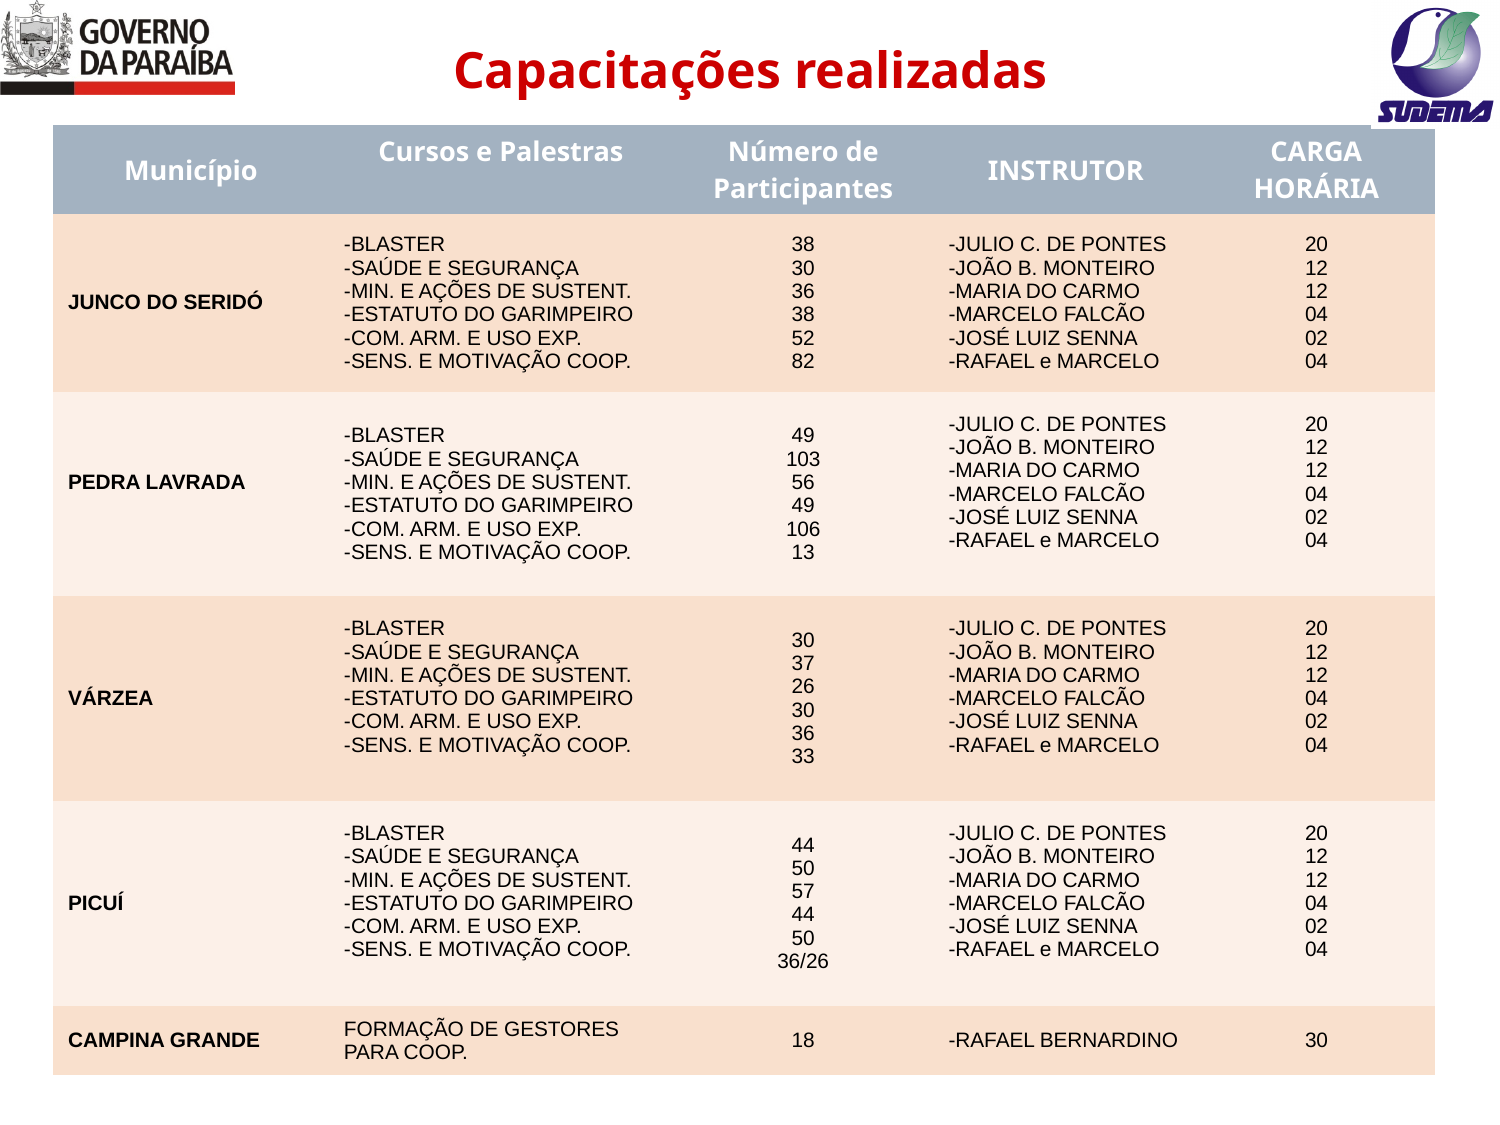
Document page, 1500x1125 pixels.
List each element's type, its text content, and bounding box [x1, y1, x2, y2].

table_header Número de Participantes [673, 125, 934, 214]
table_header Cursos e Palestras [329, 125, 673, 214]
picture [0, 0, 235, 95]
table_cell PEDRA LAVRADA [53, 392, 329, 596]
table_cell -JULIO C. DE PONTES -JOÃO B. MONTEIRO -MARIA DO CARMO -MARCELO FALCÃO -JOSÉ LUIZ SENNA -RAFAEL e MARCELO [934, 596, 1198, 801]
table_cell PICUÍ [53, 801, 329, 1006]
table_cell FORMAÇÃO DE GESTORES PARA COOP. [329, 1006, 673, 1075]
table_cell 44 50 57 44 50 36/26 [673, 801, 934, 1006]
table_cell -BLASTER -SAÚDE E SEGURANÇA -MIN. E AÇÕES DE SUSTENT. -ESTATUTO DO GARIMPEIRO -COM. ARM. E USO EXP. -SENS. E MOTIVAÇÃO COOP. [329, 392, 673, 596]
table_cell -RAFAEL BERNARDINO [934, 1006, 1198, 1075]
picture [1371, 0, 1500, 129]
table_cell 30 [1198, 1006, 1435, 1075]
table_cell 18 [673, 1006, 934, 1075]
table_cell -BLASTER -SAÚDE E SEGURANÇA -MIN. E AÇÕES DE SUSTENT. -ESTATUTO DO GARIMPEIRO -COM. ARM. E USO EXP. -SENS. E MOTIVAÇÃO COOP. [329, 801, 673, 1006]
table_cell 49 103 56 49 106 13 [673, 392, 934, 596]
table_cell -BLASTER -SAÚDE E SEGURANÇA -MIN. E AÇÕES DE SUSTENT. -ESTATUTO DO GARIMPEIRO -COM. ARM. E USO EXP. -SENS. E MOTIVAÇÃO COOP. [329, 214, 673, 392]
table_cell -JULIO C. DE PONTES -JOÃO B. MONTEIRO -MARIA DO CARMO -MARCELO FALCÃO -JOSÉ LUIZ SENNA -RAFAEL e MARCELO [934, 392, 1198, 596]
table_cell 20 12 12 04 02 04 [1198, 596, 1435, 801]
table_cell JUNCO DO SERIDÓ [53, 214, 329, 392]
table_cell -JULIO C. DE PONTES -JOÃO B. MONTEIRO -MARIA DO CARMO -MARCELO FALCÃO -JOSÉ LUIZ SENNA -RAFAEL e MARCELO [934, 214, 1198, 392]
table_cell 20 12 12 04 02 04 [1198, 214, 1435, 392]
title Capacitações realizadas [94, 31, 1371, 108]
table_cell 38 30 36 38 52 82 [673, 214, 934, 392]
table_cell CAMPINA GRANDE [53, 1006, 329, 1075]
table_header Município [53, 125, 329, 214]
table_header CARGA HORÁRIA [1198, 125, 1435, 214]
table_cell 20 12 12 04 02 04 [1198, 392, 1435, 596]
table_header INSTRUTOR [934, 125, 1198, 214]
table_cell 20 12 12 04 02 04 [1198, 801, 1435, 1006]
table_cell VÁRZEA [53, 596, 329, 801]
table_cell -JULIO C. DE PONTES -JOÃO B. MONTEIRO -MARIA DO CARMO -MARCELO FALCÃO -JOSÉ LUIZ SENNA -RAFAEL e MARCELO [934, 801, 1198, 1006]
table_cell -BLASTER -SAÚDE E SEGURANÇA -MIN. E AÇÕES DE SUSTENT. -ESTATUTO DO GARIMPEIRO -COM. ARM. E USO EXP. -SENS. E MOTIVAÇÃO COOP. [329, 596, 673, 801]
table_cell 30 37 26 30 36 33 [673, 596, 934, 801]
